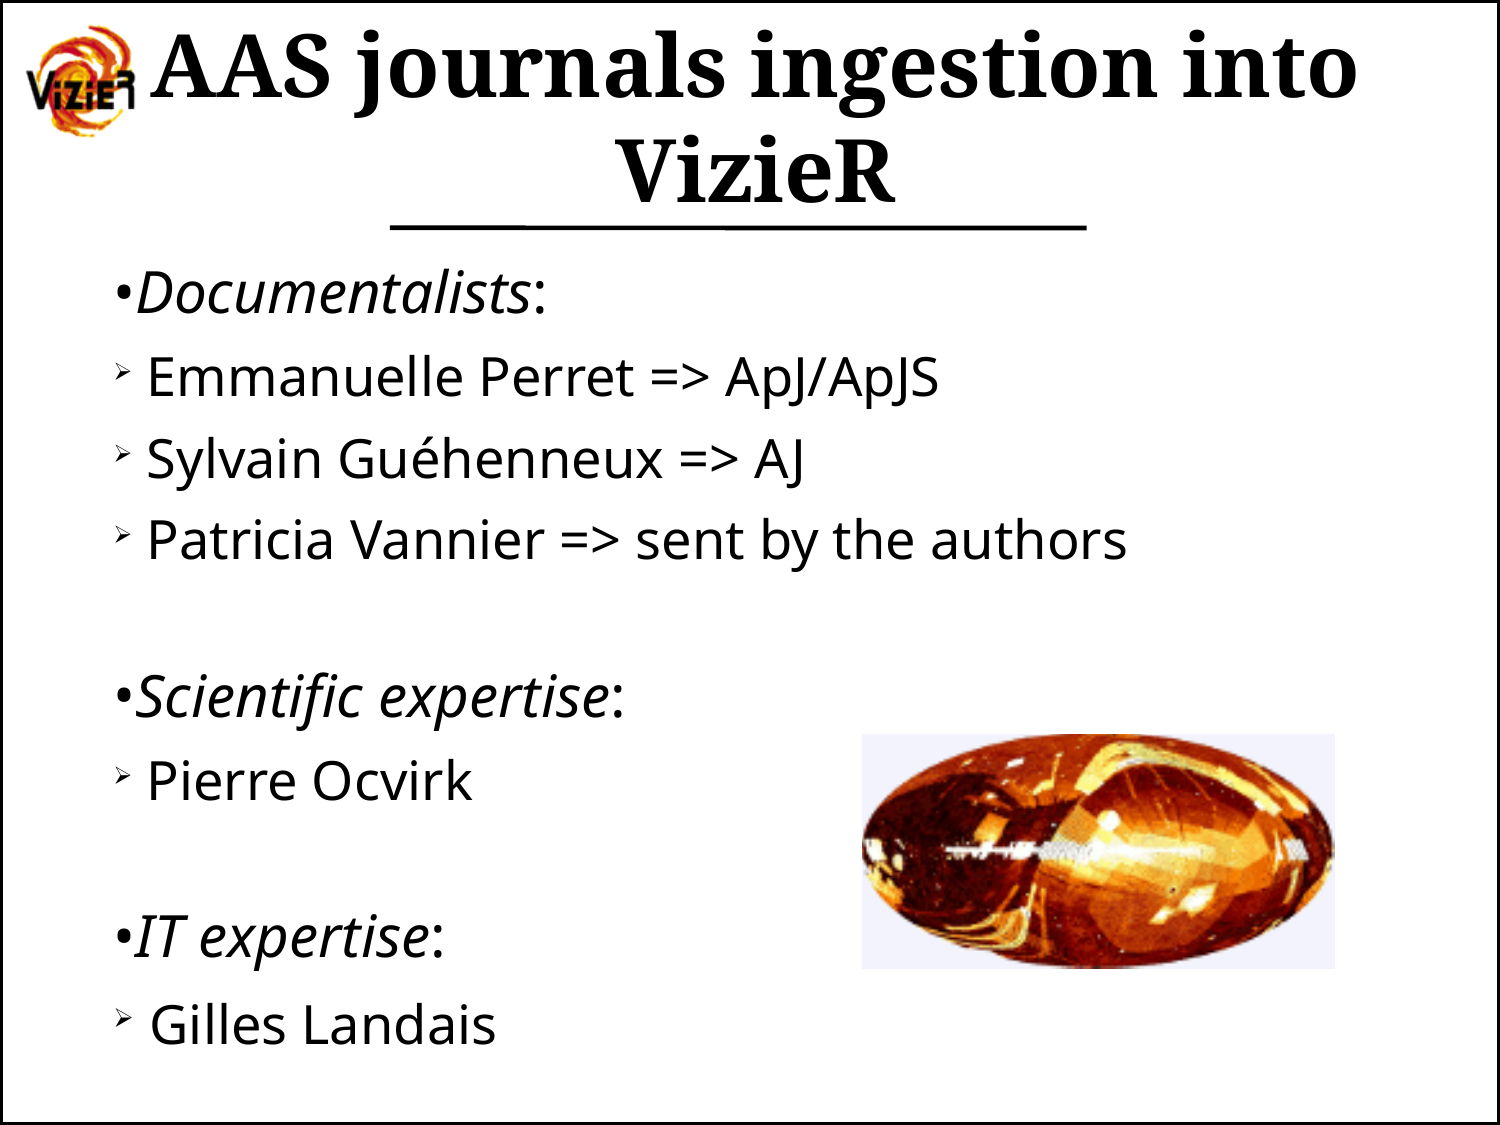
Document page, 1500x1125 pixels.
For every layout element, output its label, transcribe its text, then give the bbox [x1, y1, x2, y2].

picture [862, 734, 1335, 969]
picture [23, 23, 142, 142]
title AAS journals ingestion into VizieR [118, 3, 1394, 229]
subtitle Documentalists: Emmanuelle Perret => ApJ/ApJS Sylvain Guéhenneux => AJ Patricia Vannier => sent by the authors Scientific expertise: Pierre Ocvirk IT expertise: Gilles Landais [23, 248, 1477, 1075]
